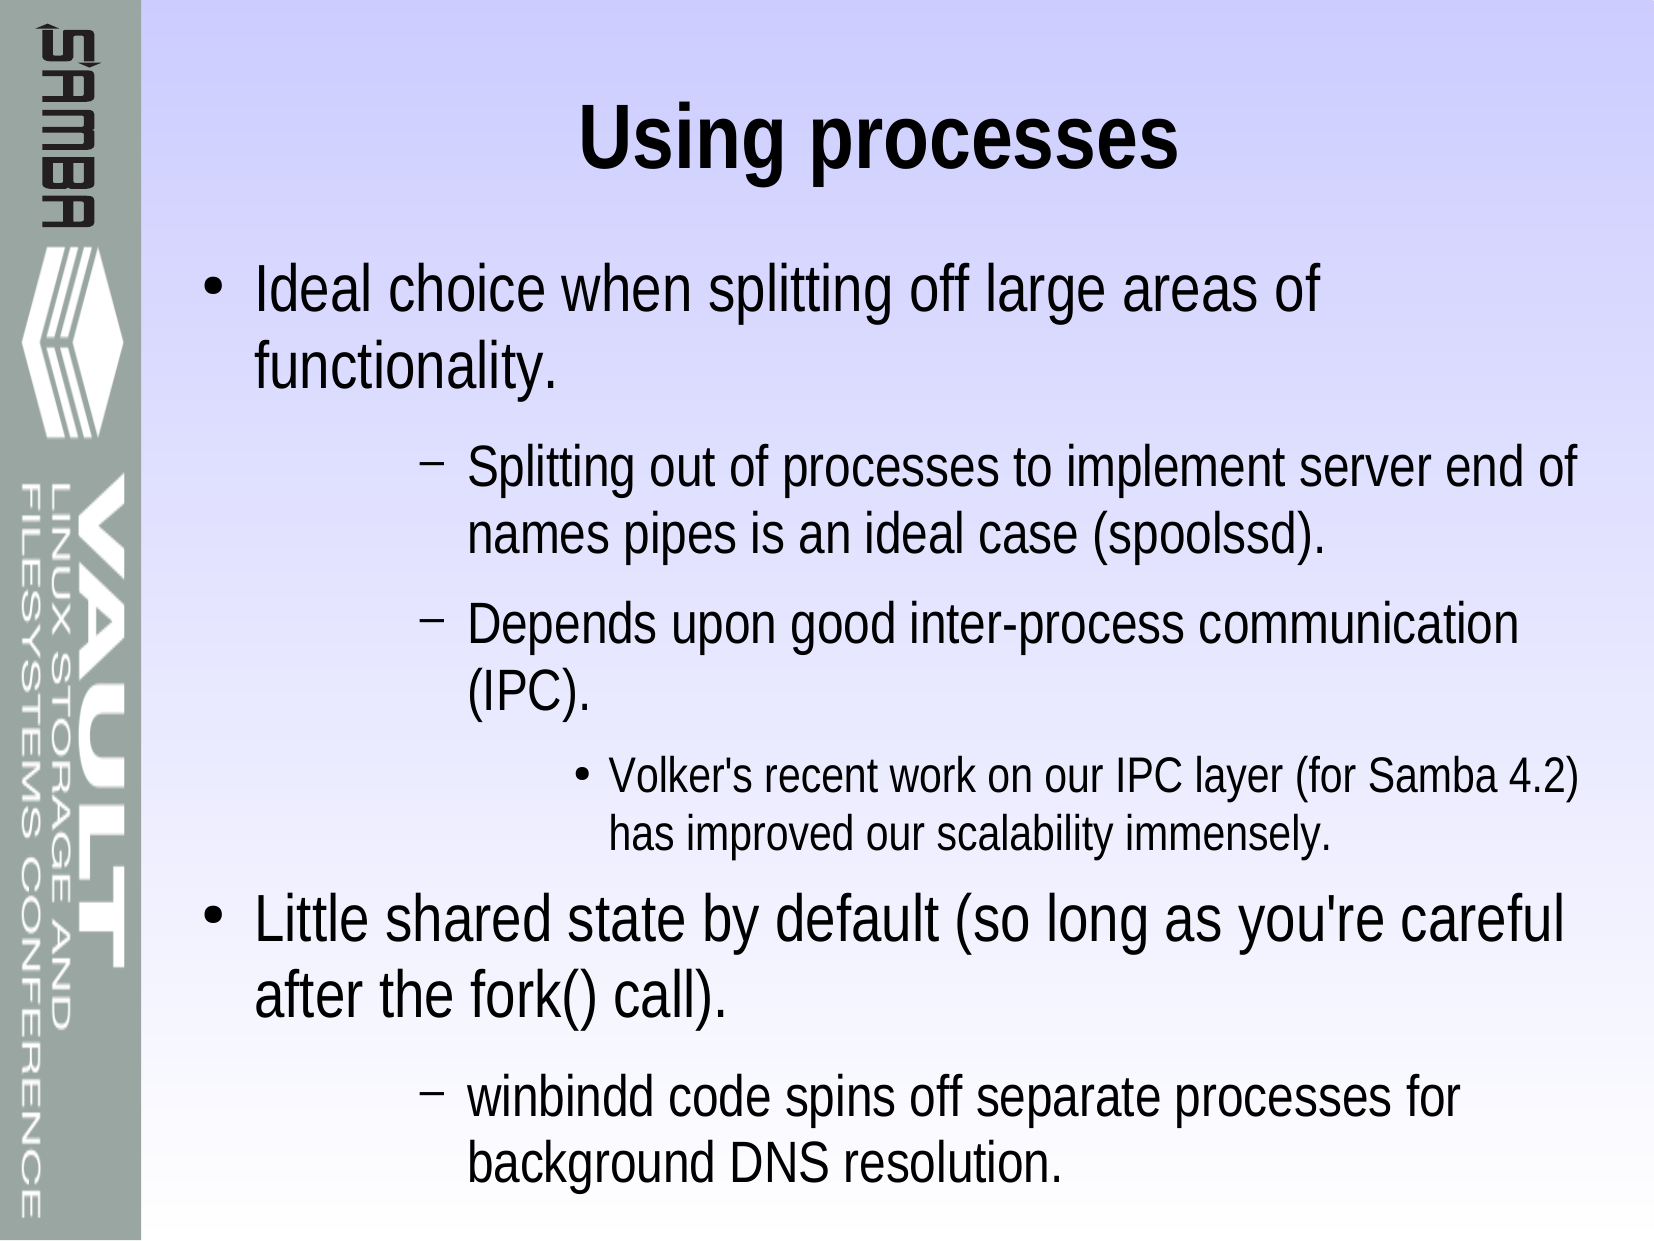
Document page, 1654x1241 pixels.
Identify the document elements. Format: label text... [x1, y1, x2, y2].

picture [0, 241, 145, 1225]
title Using processes [173, 31, 1586, 239]
list Ideal choice when splitting off large areas of functionality. Splitting out of processes to implement server end of names pipes is an ideal case (spoolssd). Depends upon good inter-process communication (IPC). Volker's recent work on our IPC layer (for Samba 4.2) has improved our scalability immensely. Little shared state by default (so long as you're careful after the fork() call). winbindd code spins off separate processes for background DNS resolution. [183, 248, 1596, 1198]
